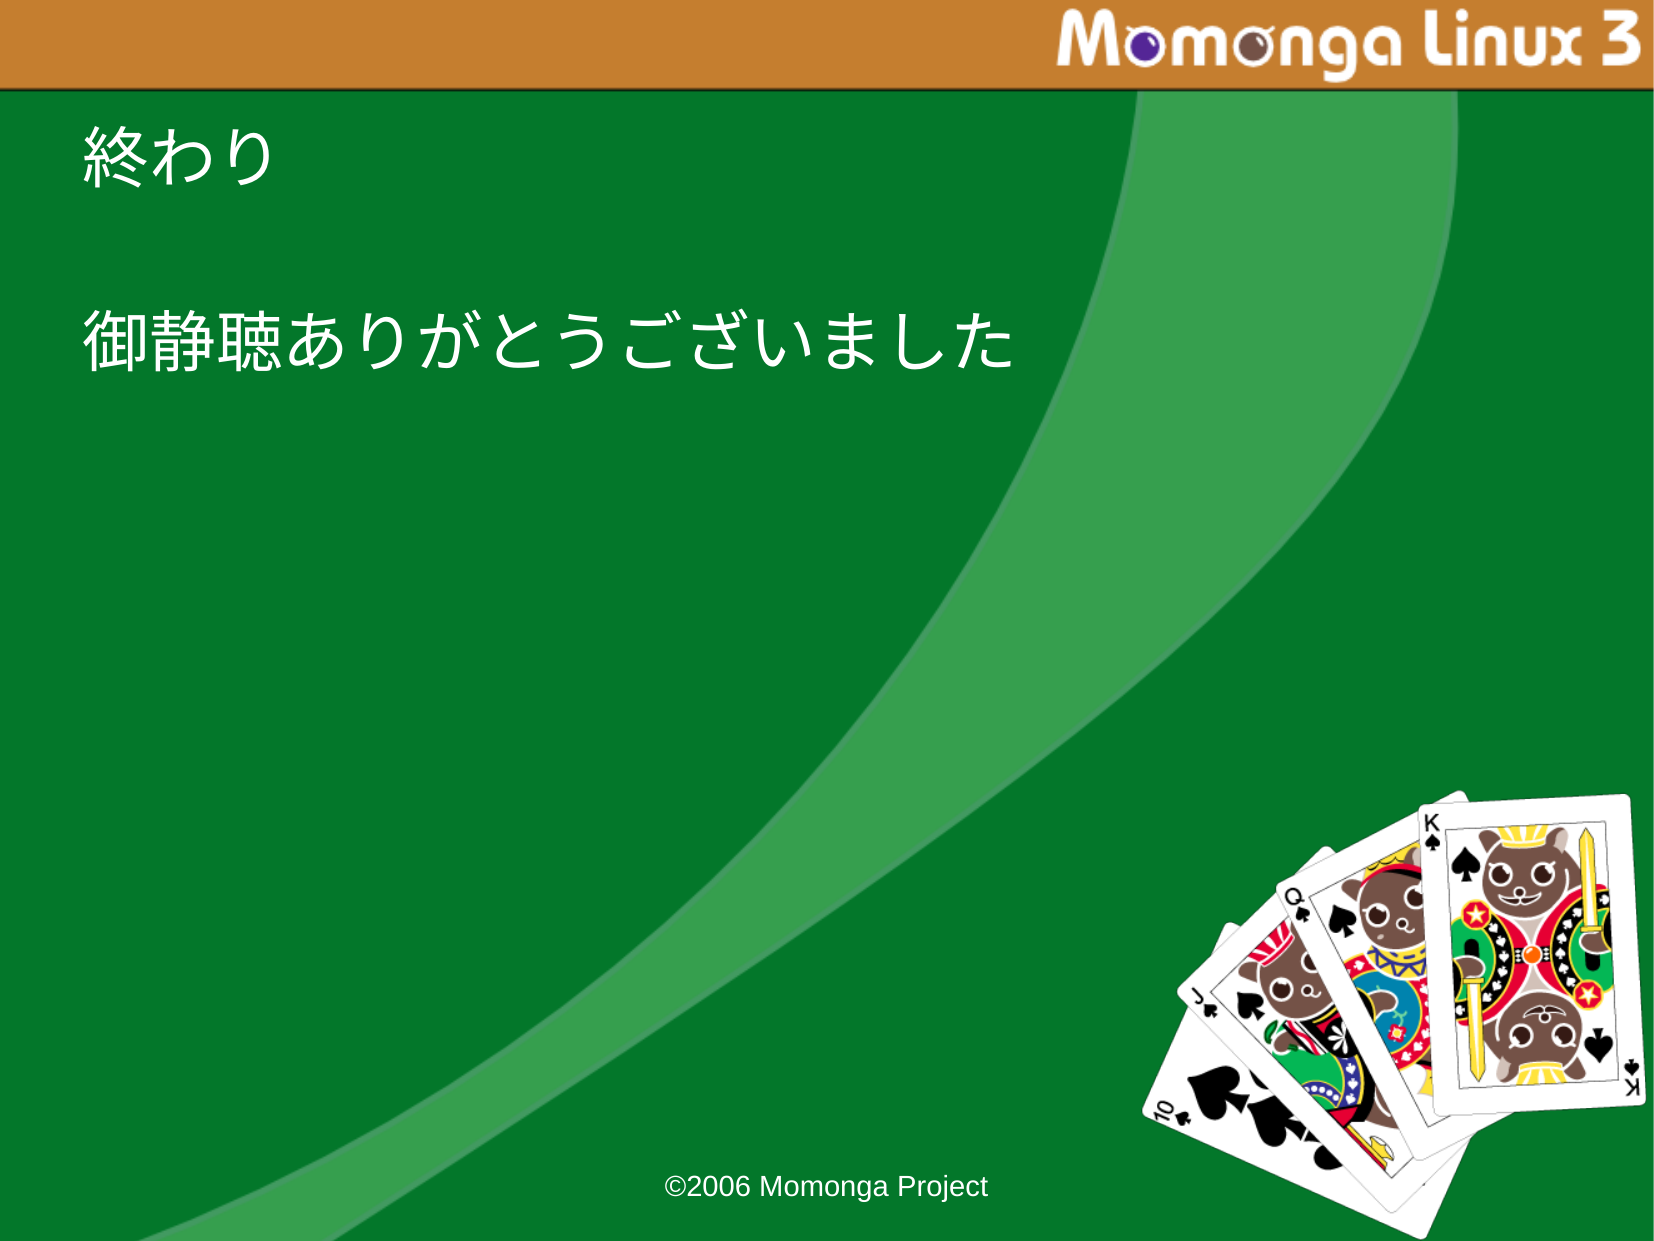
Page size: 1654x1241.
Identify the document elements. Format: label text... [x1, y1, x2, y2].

title 終わり [82, 56, 1571, 249]
list 御静聴ありがとうございました [82, 289, 1571, 1094]
picture [0, 0, 1654, 1241]
